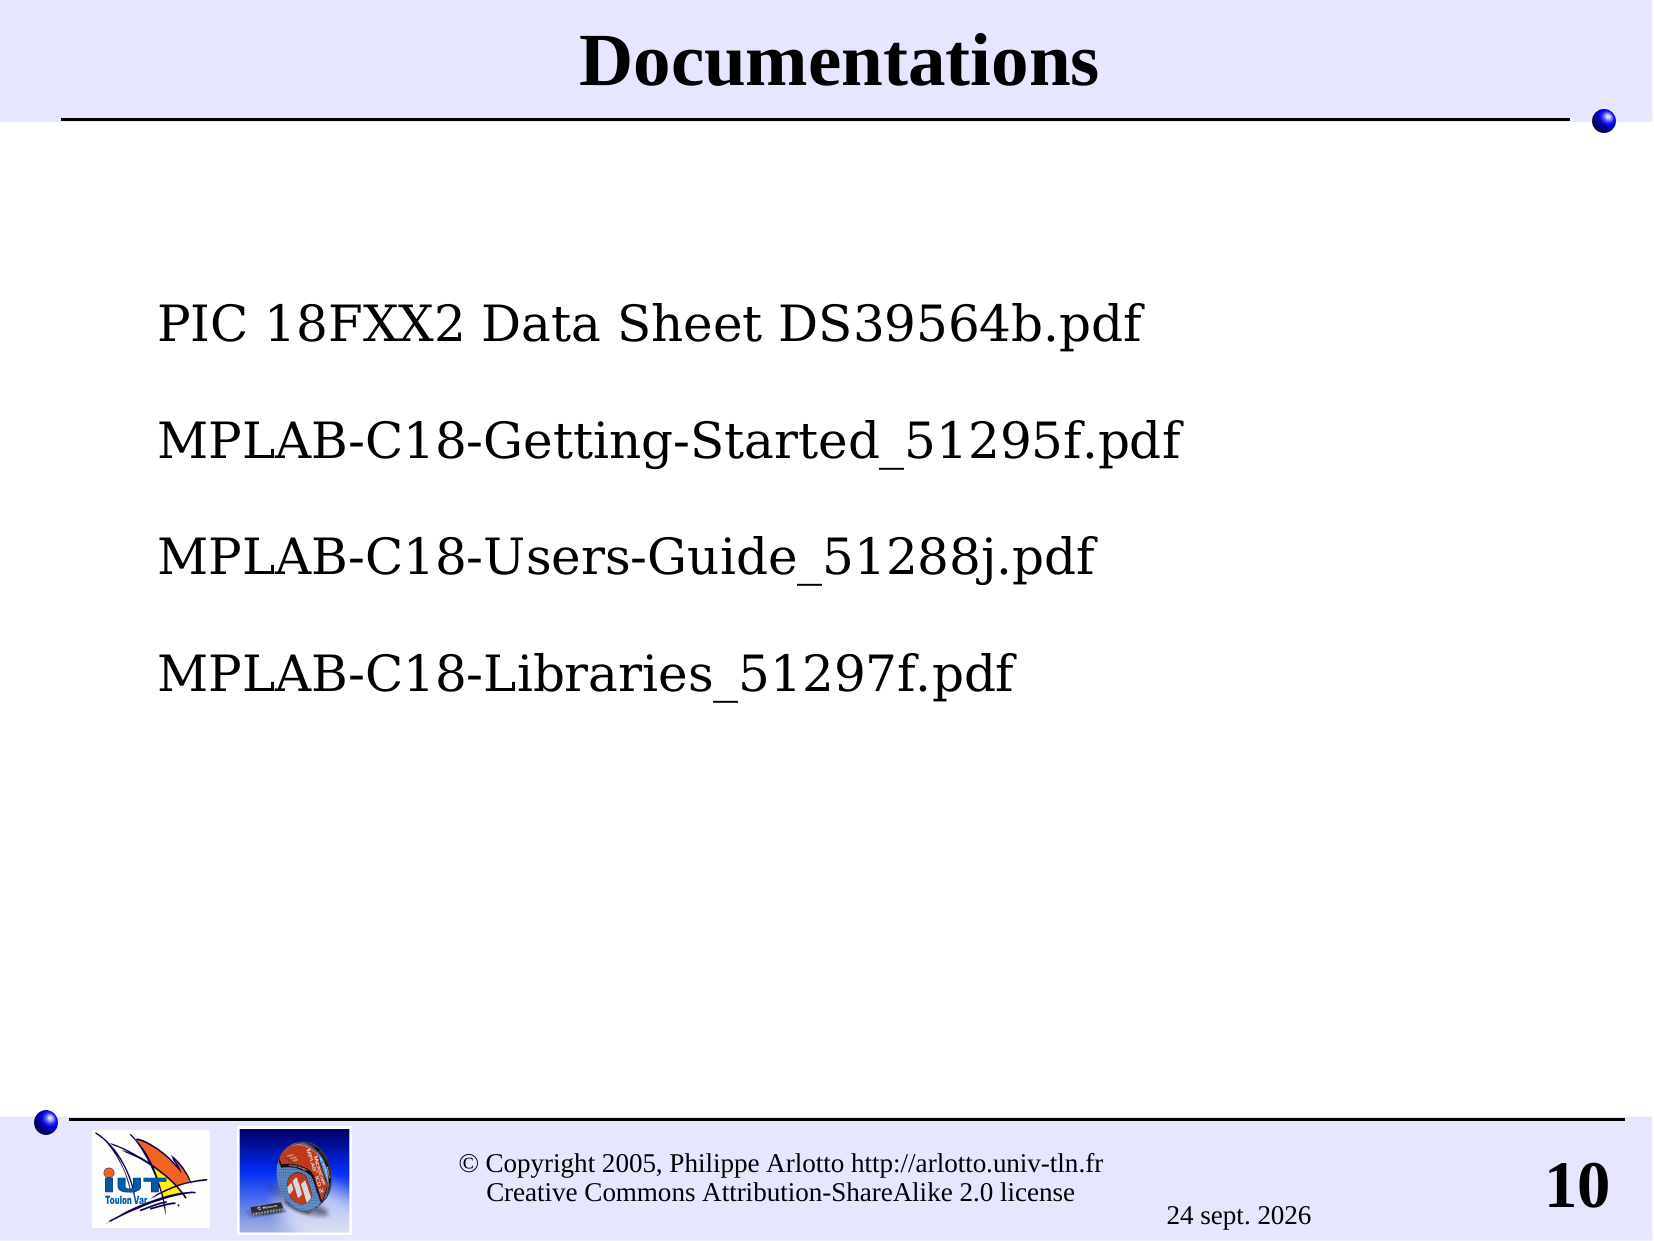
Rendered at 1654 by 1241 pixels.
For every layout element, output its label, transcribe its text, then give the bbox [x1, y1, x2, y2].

text_box PIC 18FXX2 Data Sheet DS39564b.pdf MPLAB-C18-Getting-Started_51295f.pdf MPLAB-C18-Users-Guide_51288j.pdf MPLAB-C18-Libraries_51297f.pdf [157, 295, 1447, 768]
picture [237, 1126, 352, 1235]
title Documentations [95, 14, 1585, 107]
